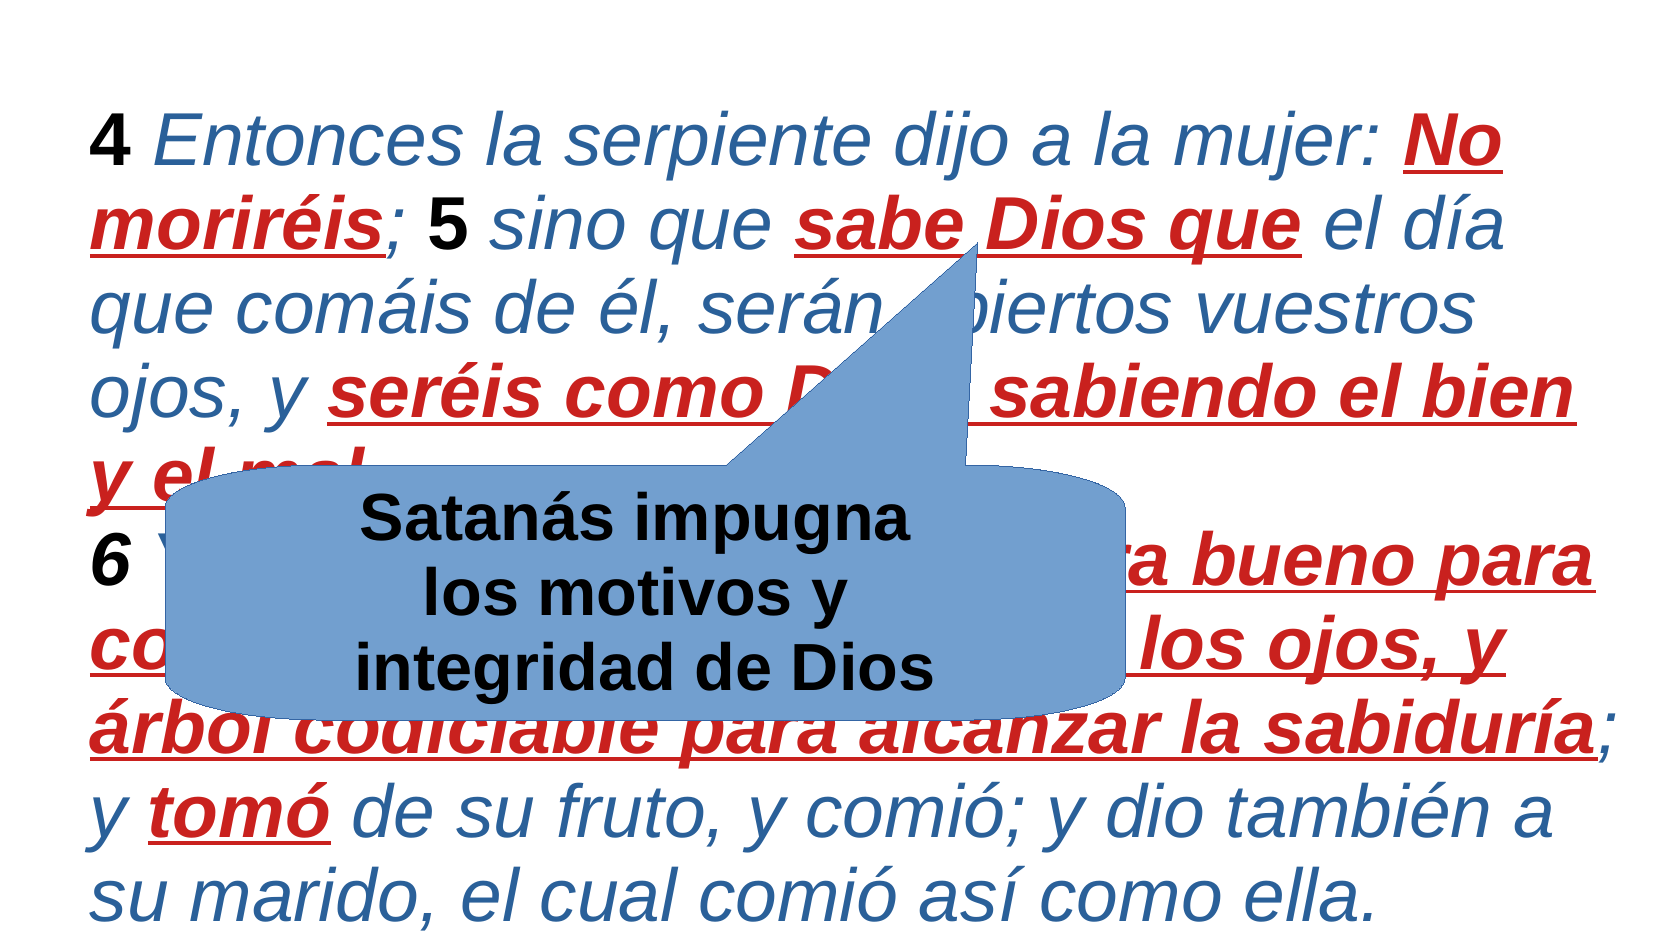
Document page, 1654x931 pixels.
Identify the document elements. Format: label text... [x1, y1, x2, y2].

text_box Satanás impugna los motivos y integridad de Dios [165, 242, 1126, 721]
text_box 4 Entonces la serpiente dijo a la mujer: No moriréis; 5 sino que sabe Dios que el día que comáis de él, serán abiertos vuestros ojos, y seréis como Dios, sabiendo el bien y el mal. 6 Y vio la mujer que el árbol era bueno para comer, y que era agradable a los ojos, y árbol codiciable para alcanzar la sabiduría; y tomó de su fruto, y comió; y dio también a su marido, el cual comió así como ella. [75, 90, 1636, 931]
